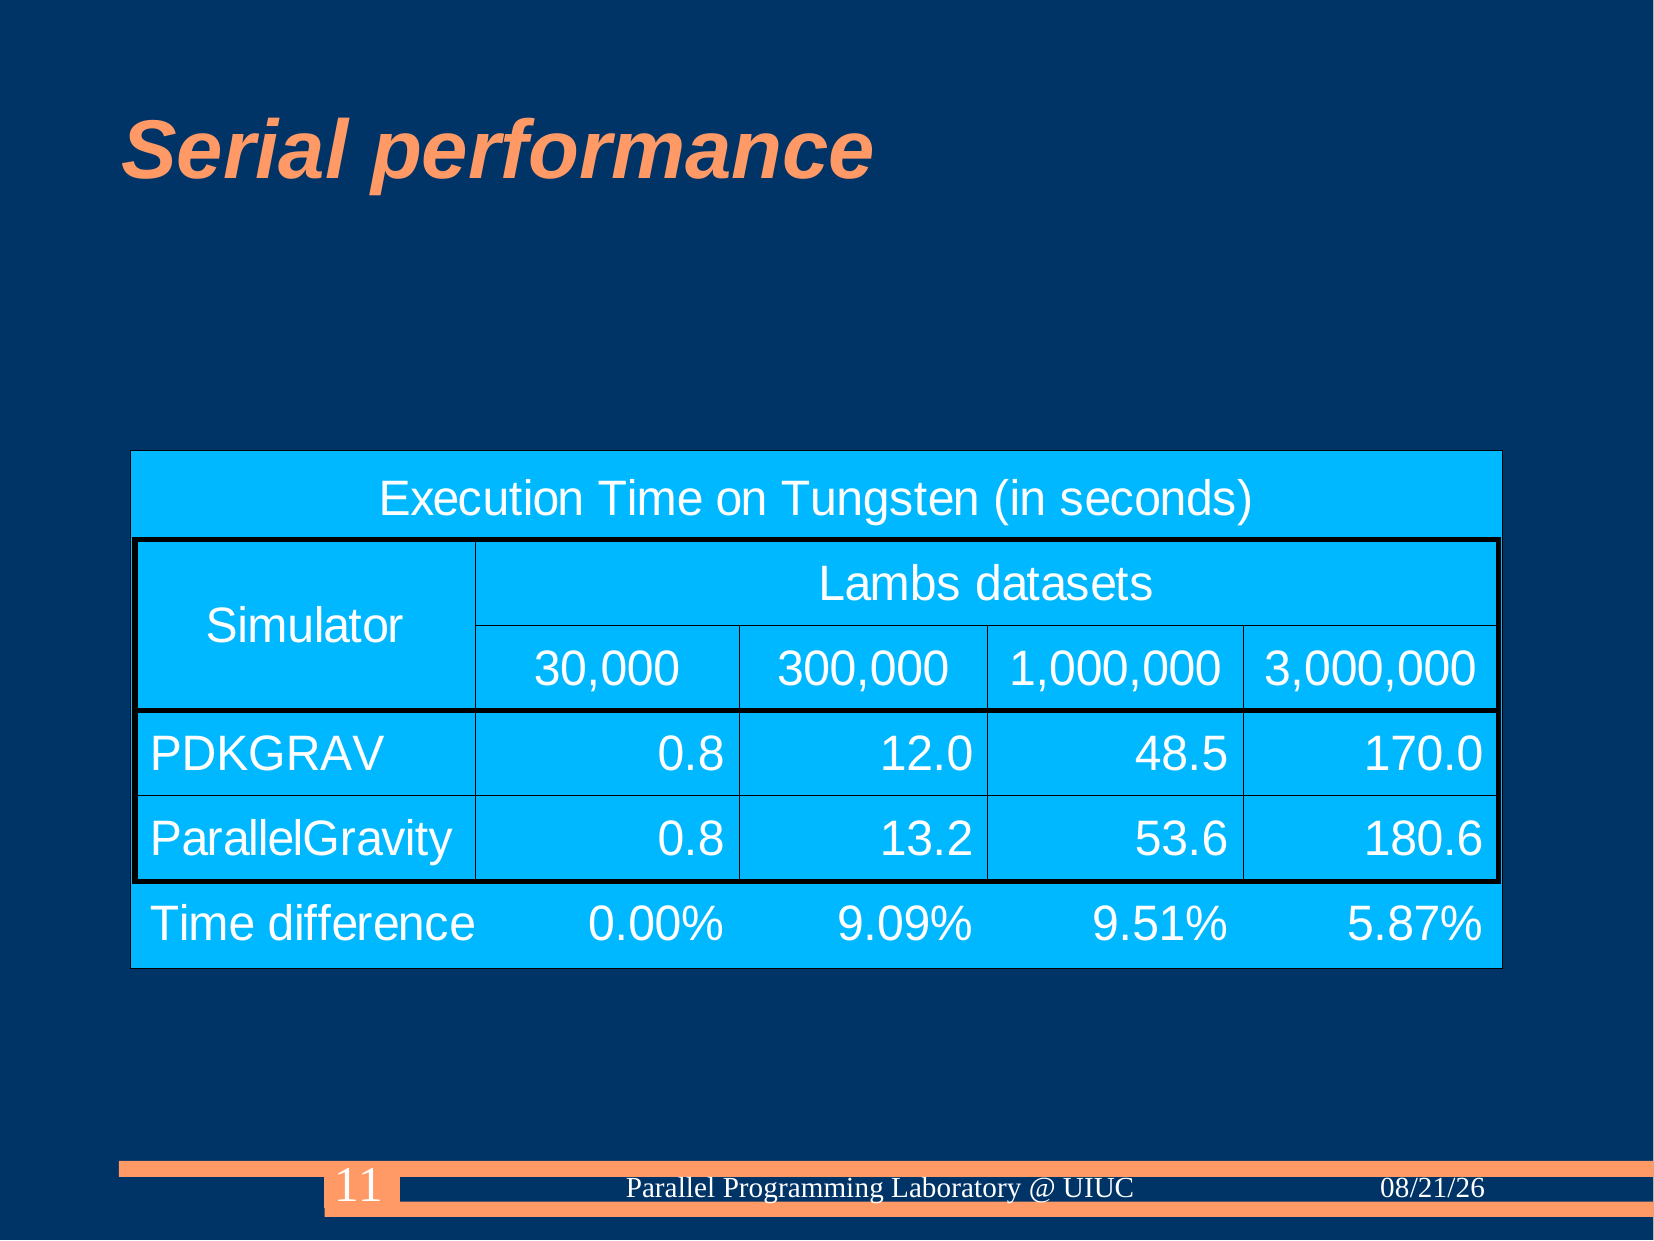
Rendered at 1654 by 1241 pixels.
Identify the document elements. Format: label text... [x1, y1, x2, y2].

chart [130, 450, 1503, 969]
title Serial performance [121, 46, 1534, 254]
